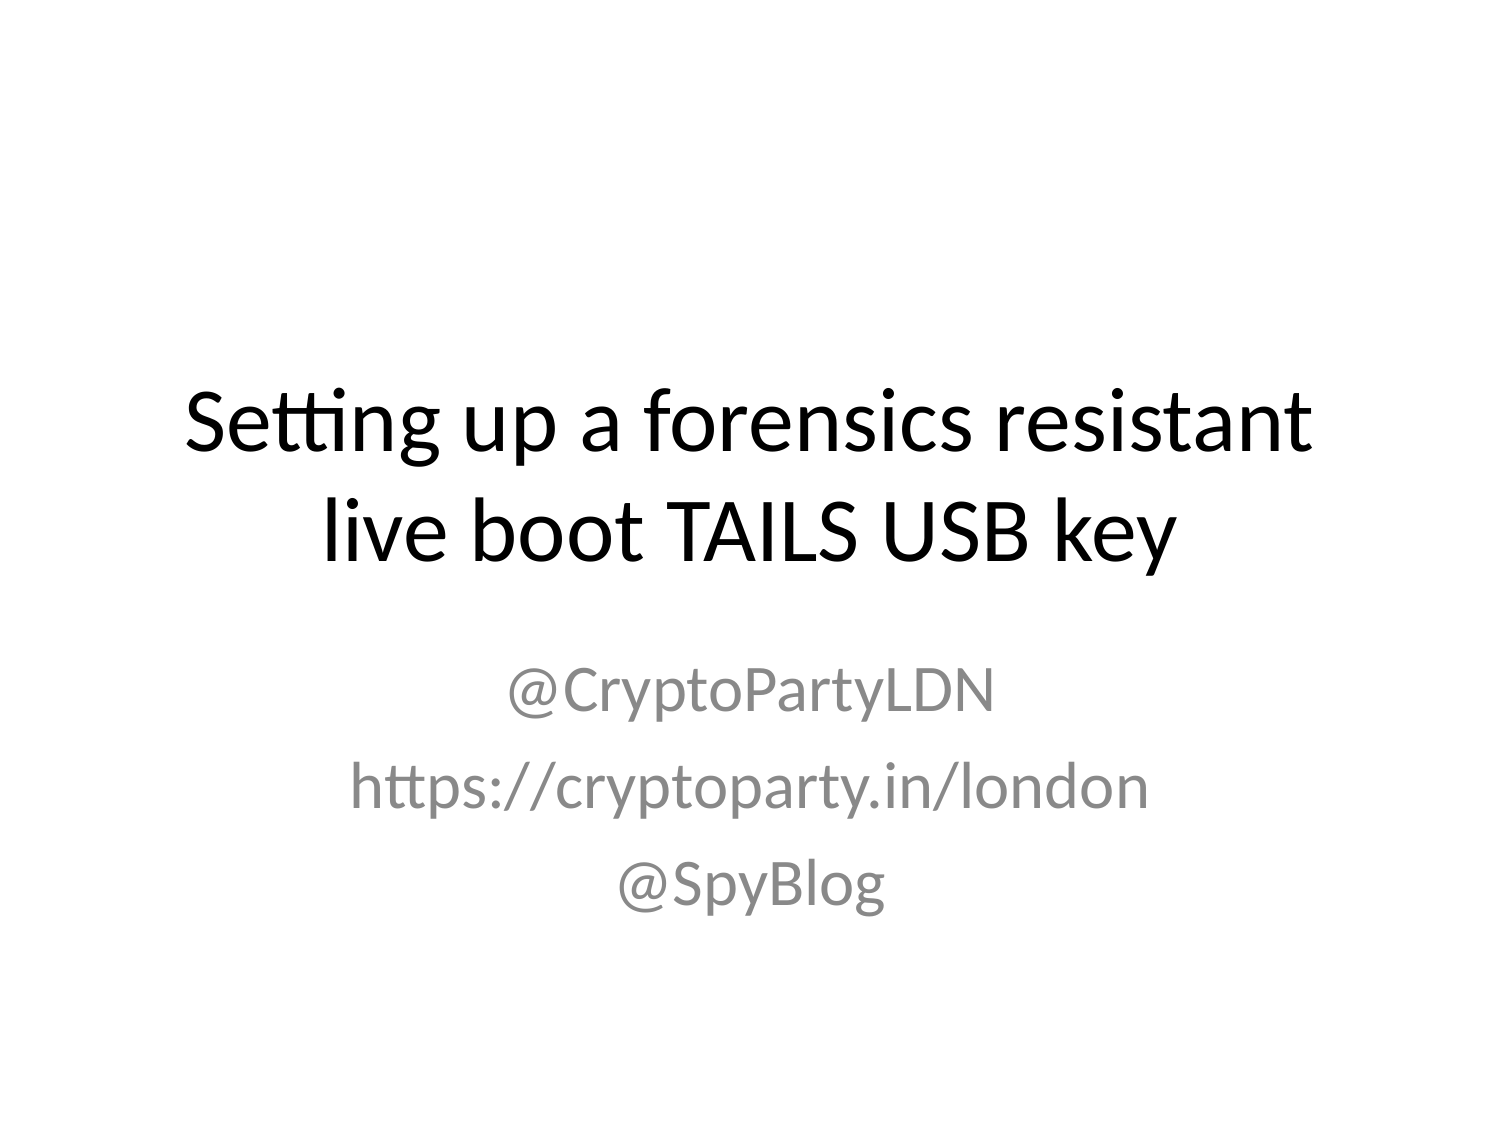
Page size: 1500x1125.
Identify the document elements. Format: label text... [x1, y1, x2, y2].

title Setting up a forensics resistant live boot TAILS USB key [112, 349, 1388, 591]
subtitle @CryptoPartyLDN https://cryptoparty.in/london @SpyBlog [225, 637, 1276, 925]
